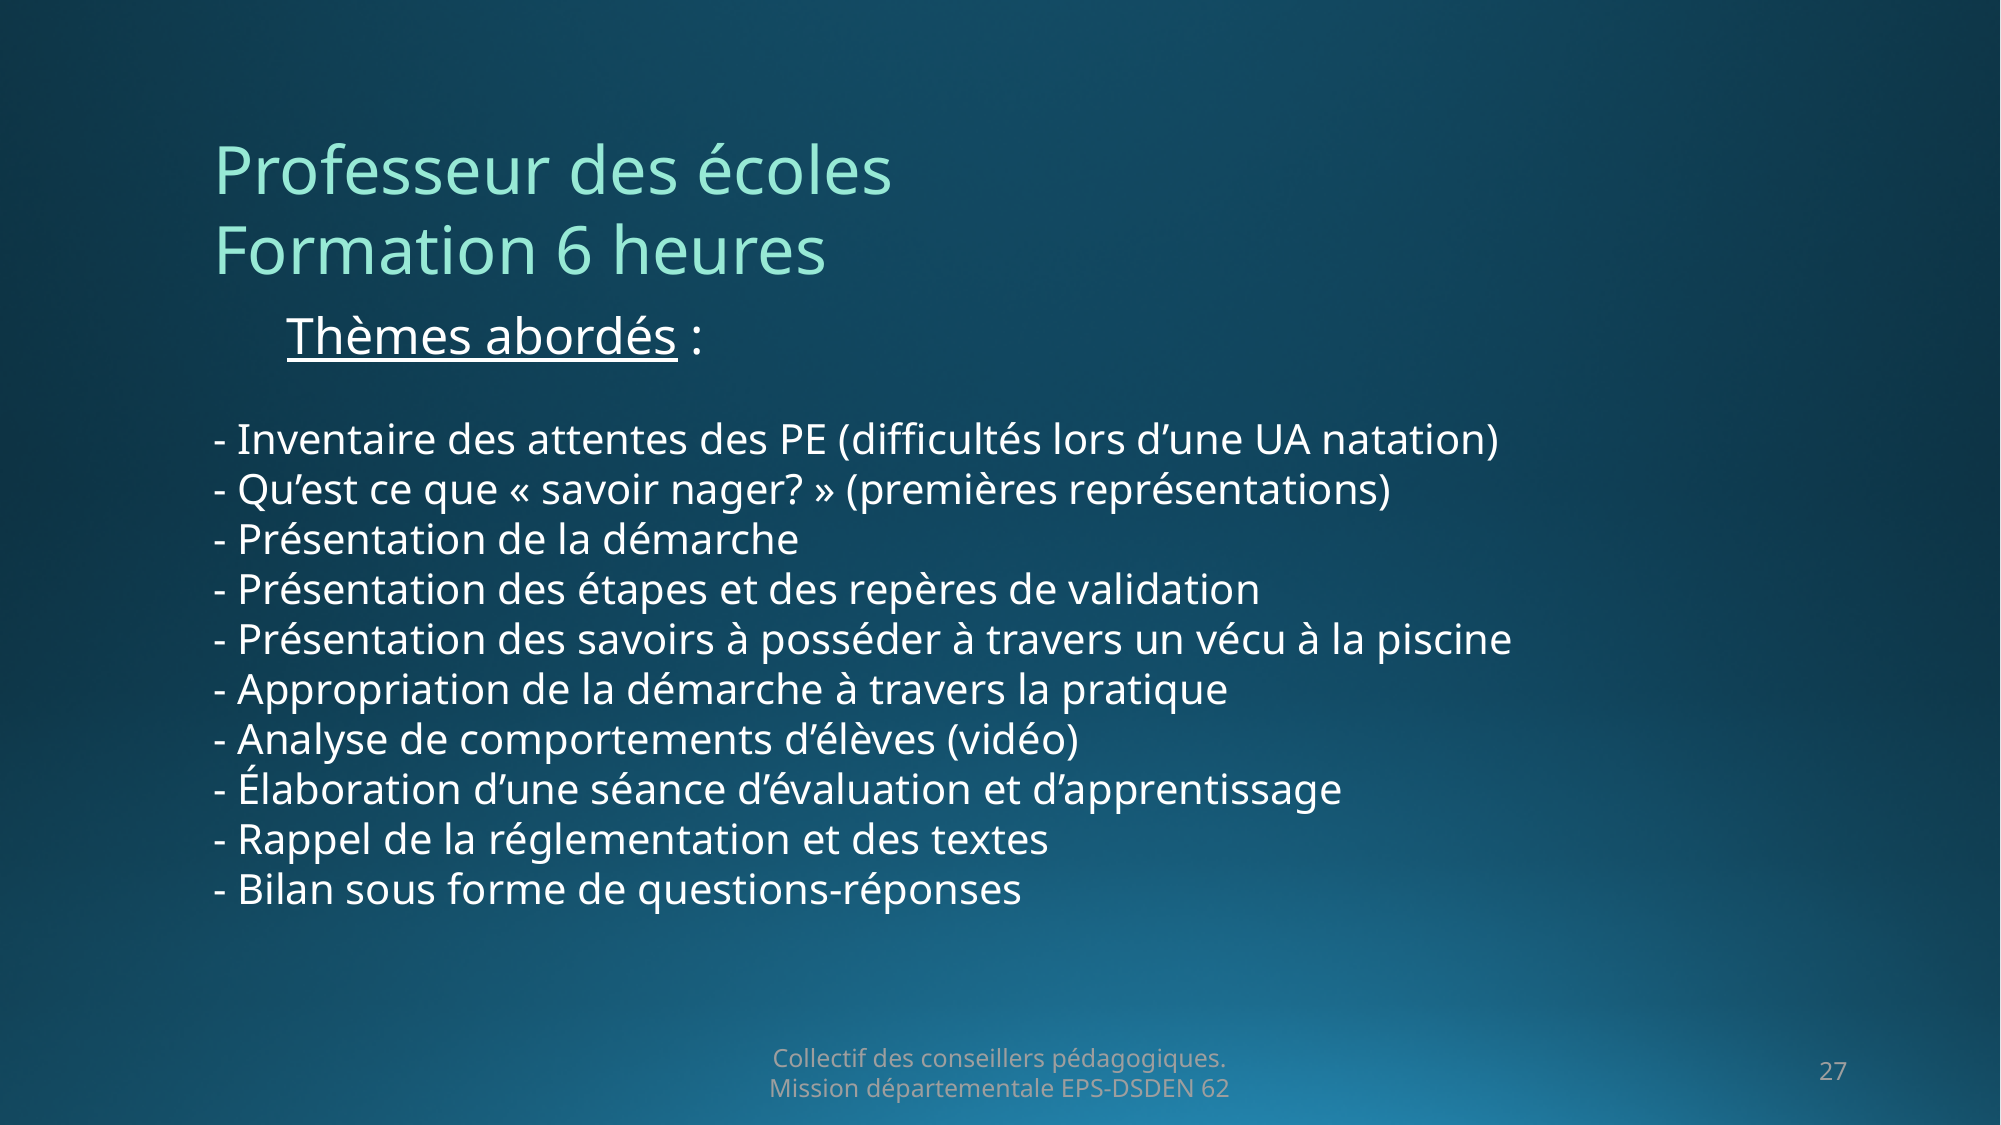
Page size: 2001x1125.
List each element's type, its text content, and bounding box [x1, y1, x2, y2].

text_box Collectif des conseillers pédagogiques. Mission départementale EPS-DSDEN 62 [662, 1042, 1338, 1103]
text_box Professeur des écoles Formation 6 heures Thèmes abordés : - Inventaire des attentes des PE (difficultés lors d’une UA natation) - Qu’est ce que « savoir nager? » (premières représentations) - Présentation de la démarche - Présentation des étapes et des repères de validation - Présentation des savoirs à posséder à travers un vécu à la piscine - Appropriation de la démarche à travers la pratique - Analyse de comportements d’élèves (vidéo) - Élaboration d’une séance d’évaluation et d’apprentissage - Rappel de la réglementation et des textes - Bilan sous forme de questions-réponses [198, 120, 1370, 996]
text_box <numéro> [1412, 1042, 1863, 1103]
picture [0, 0, 2001, 1125]
